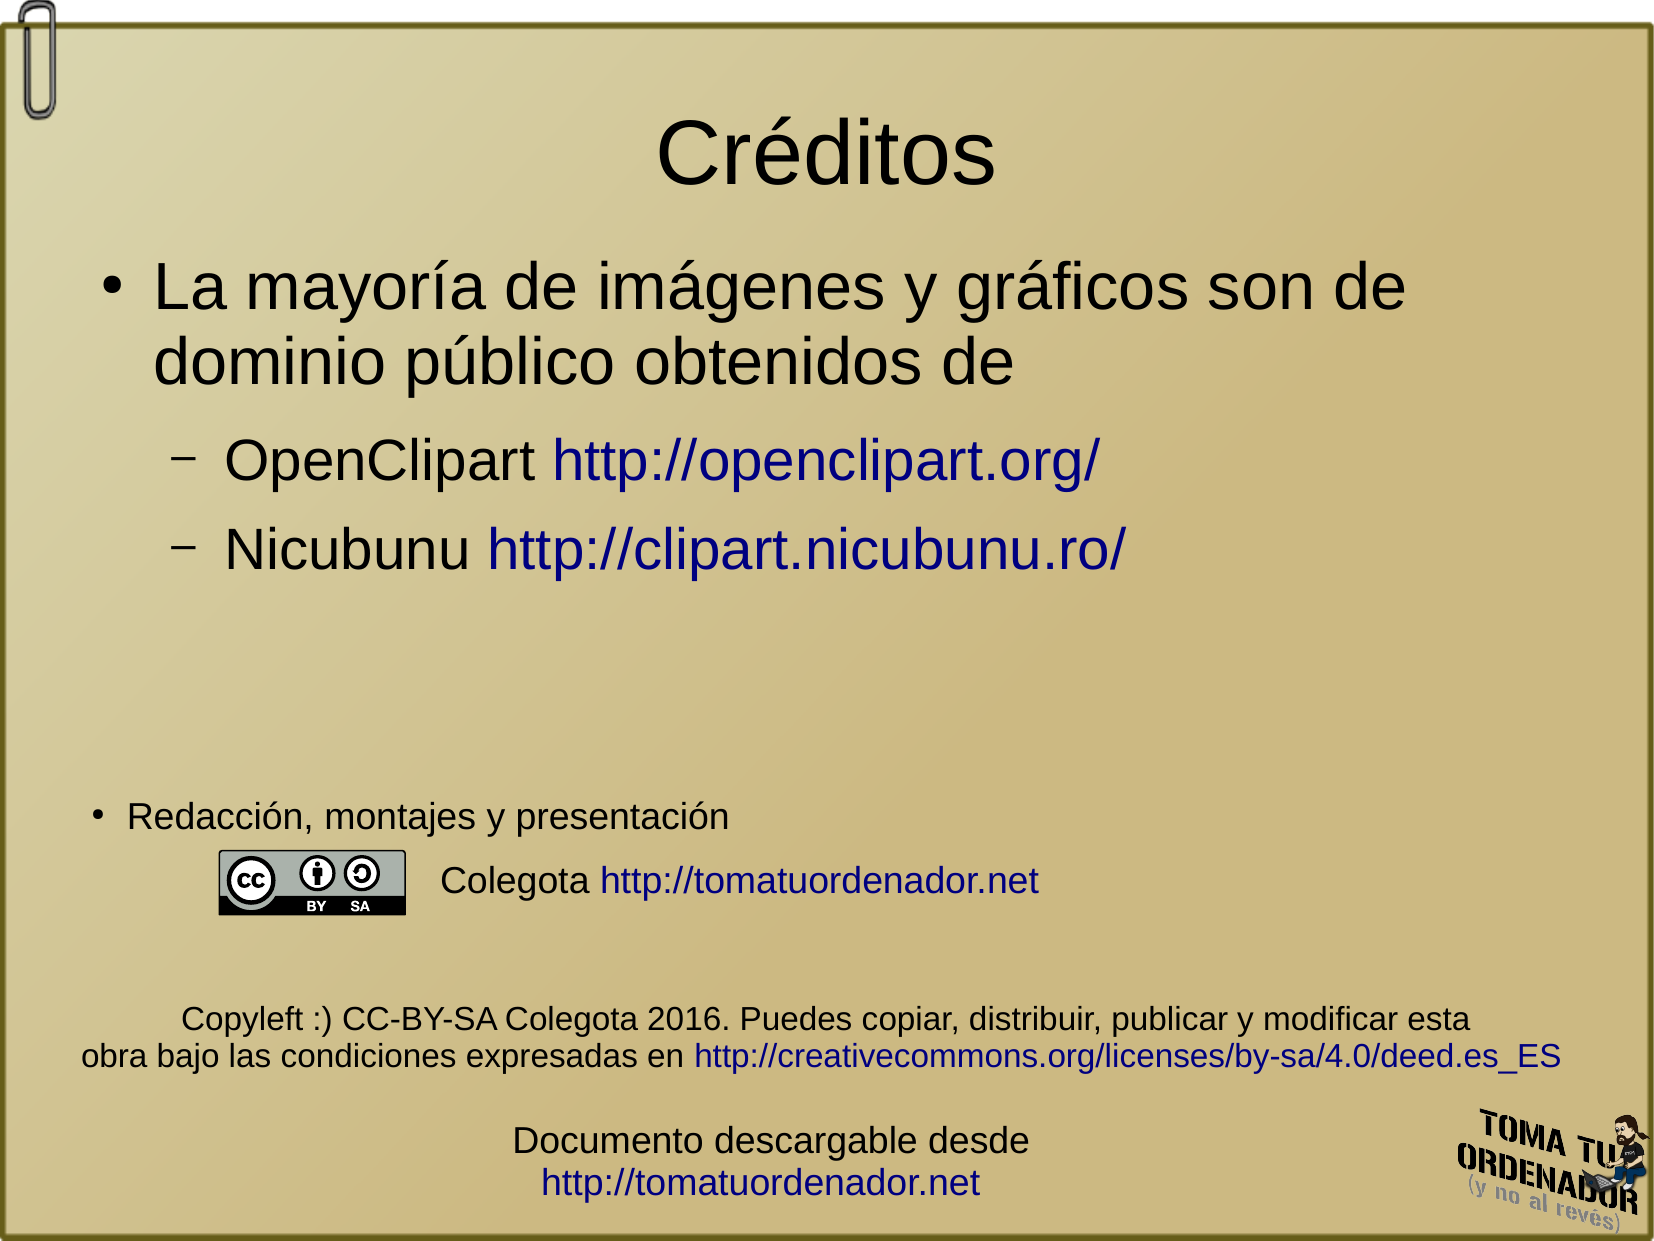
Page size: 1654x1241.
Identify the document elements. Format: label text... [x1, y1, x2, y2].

picture [0, 0, 1654, 1241]
text_box Redacción, montajes y presentación [76, 787, 1424, 845]
title Créditos [82, 49, 1571, 257]
text_box Copyleft :) CC-BY-SA Colegota 2016. Puedes copiar, distribuir, publicar y modificar esta obra bajo las condiciones expresadas en http://creativecommons.org/licenses/by-sa/4.0/deed.es_ES [47, 993, 1607, 1082]
list La mayoría de imágenes y gráficos son de dominio público obtenidos de OpenClipart http://openclipart.org/ Nicubunu http://clipart.nicubunu.ro/ [82, 248, 1538, 662]
text_box Documento descargable desde http://tomatuordenador.net [497, 1112, 1156, 1212]
text_box Colegota http://tomatuordenador.net [425, 852, 1063, 910]
